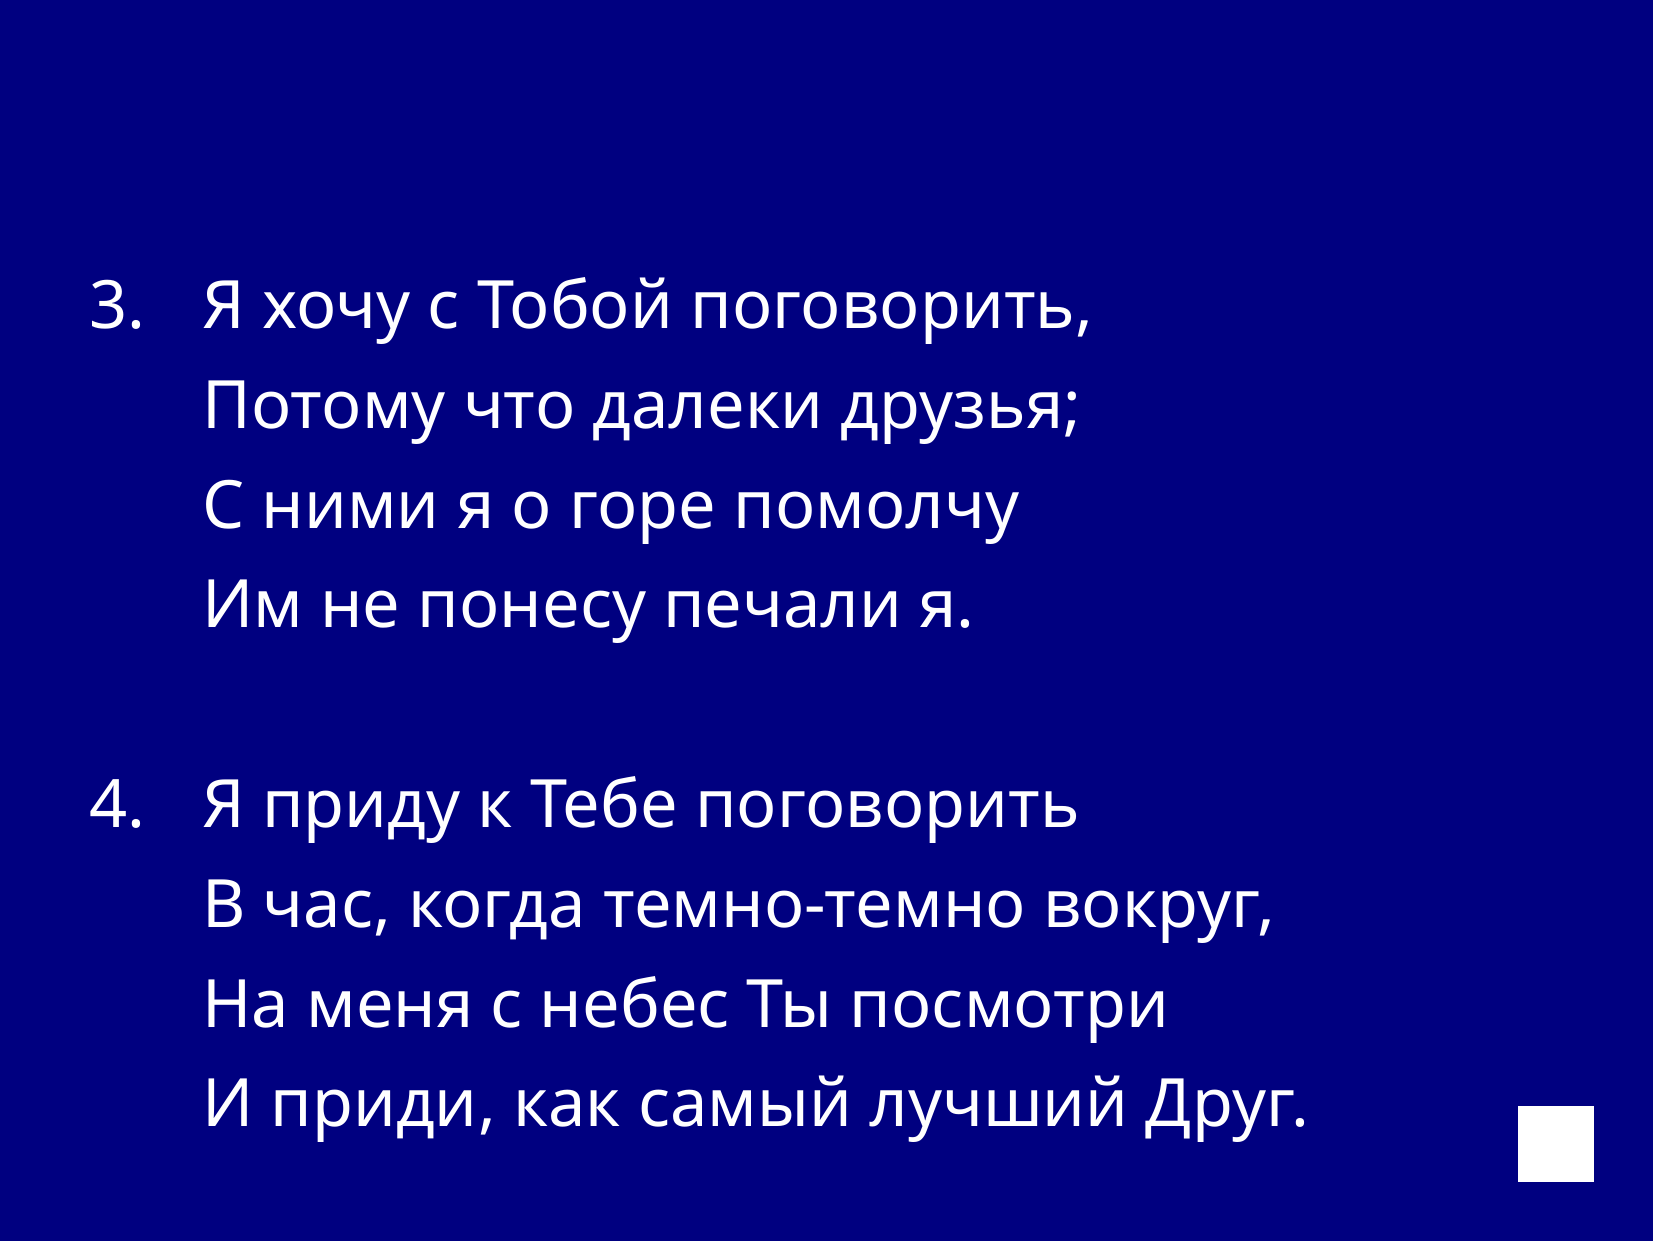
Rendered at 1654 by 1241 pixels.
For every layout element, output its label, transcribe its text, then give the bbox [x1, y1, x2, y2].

text_box [1518, 1163, 1594, 1182]
text_box 3. Я хочу с Тобой поговорить, Потому что далеки друзья; С ними я о горе помолчу Им не понесу печали я. 4. Я приду к Тебе поговорить В час, когда темно-темно вокруг, На меня с небес Ты посмотри И приди, как самый лучший Друг. [75, 150, 1653, 1163]
